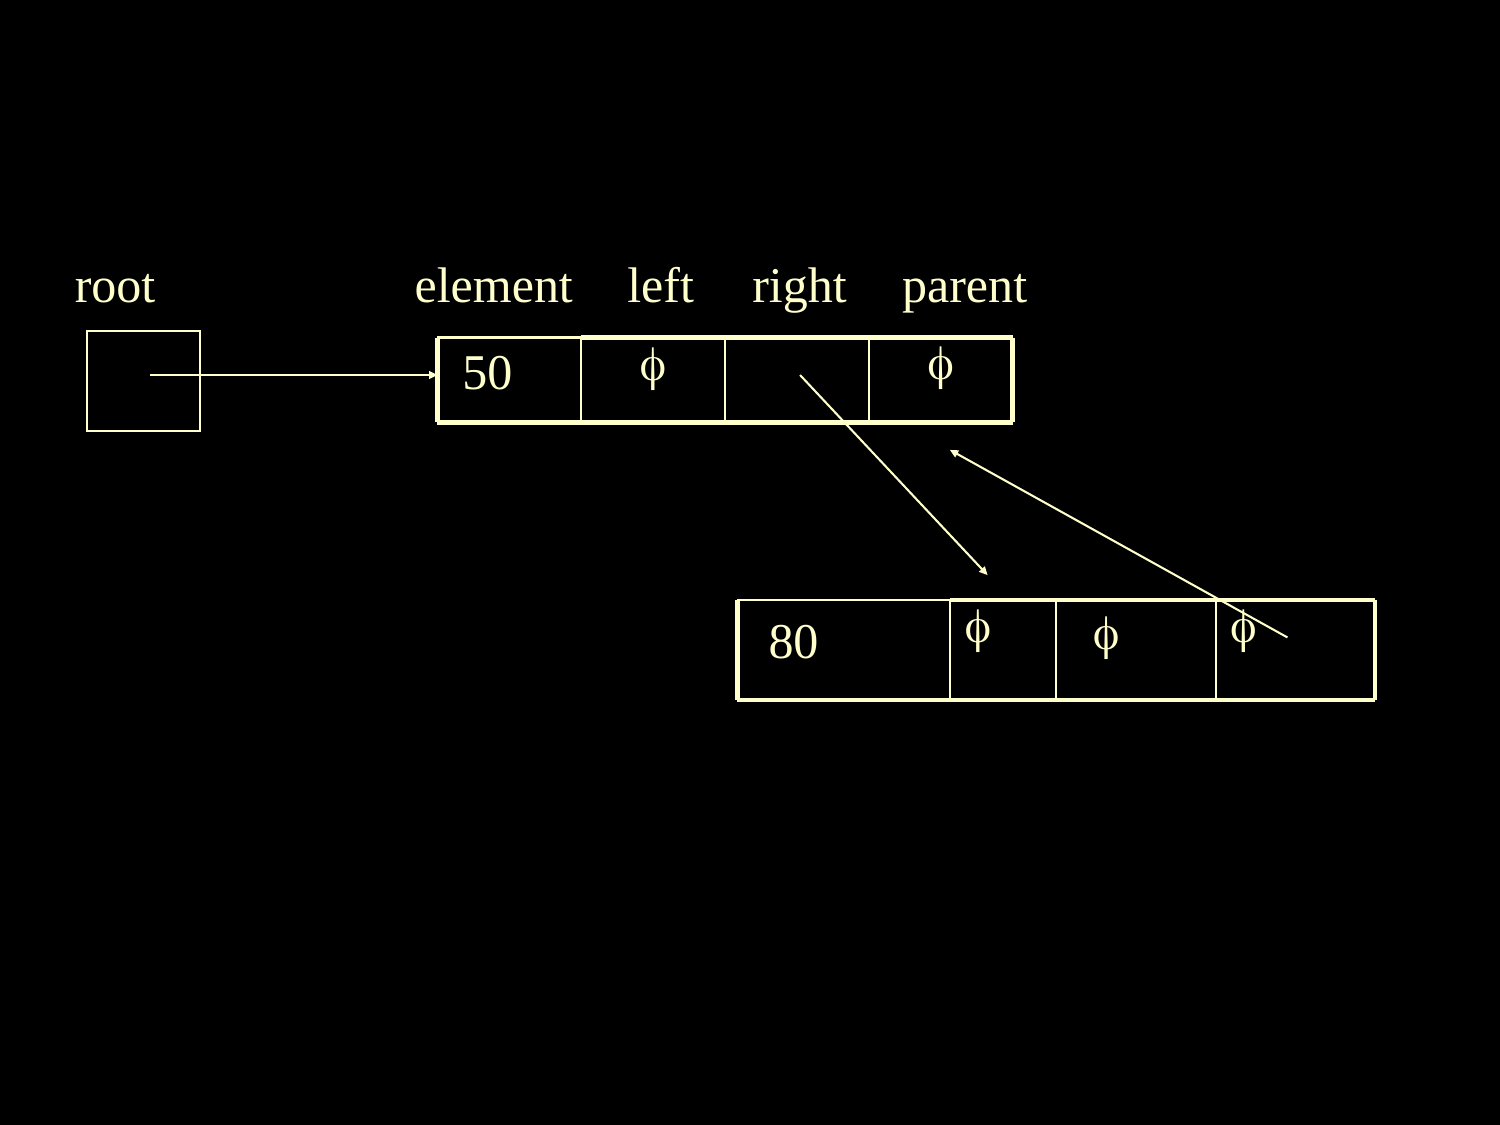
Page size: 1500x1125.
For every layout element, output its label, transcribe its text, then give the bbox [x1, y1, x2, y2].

text_box  [1078, 606, 1135, 668]
text_box  [1235, 620, 1242, 641]
text_box 80 [753, 606, 834, 678]
text_box  [951, 602, 1055, 698]
text_box  [1217, 602, 1373, 698]
text_box root [59, 249, 171, 321]
text_box left [612, 249, 710, 321]
text_box 50 [447, 337, 528, 409]
text_box  [1244, 620, 1251, 641]
text_box right [737, 249, 862, 321]
text_box  [582, 340, 724, 420]
text_box  [912, 337, 969, 399]
text_box parent [887, 249, 1043, 321]
text_box element [399, 249, 589, 321]
